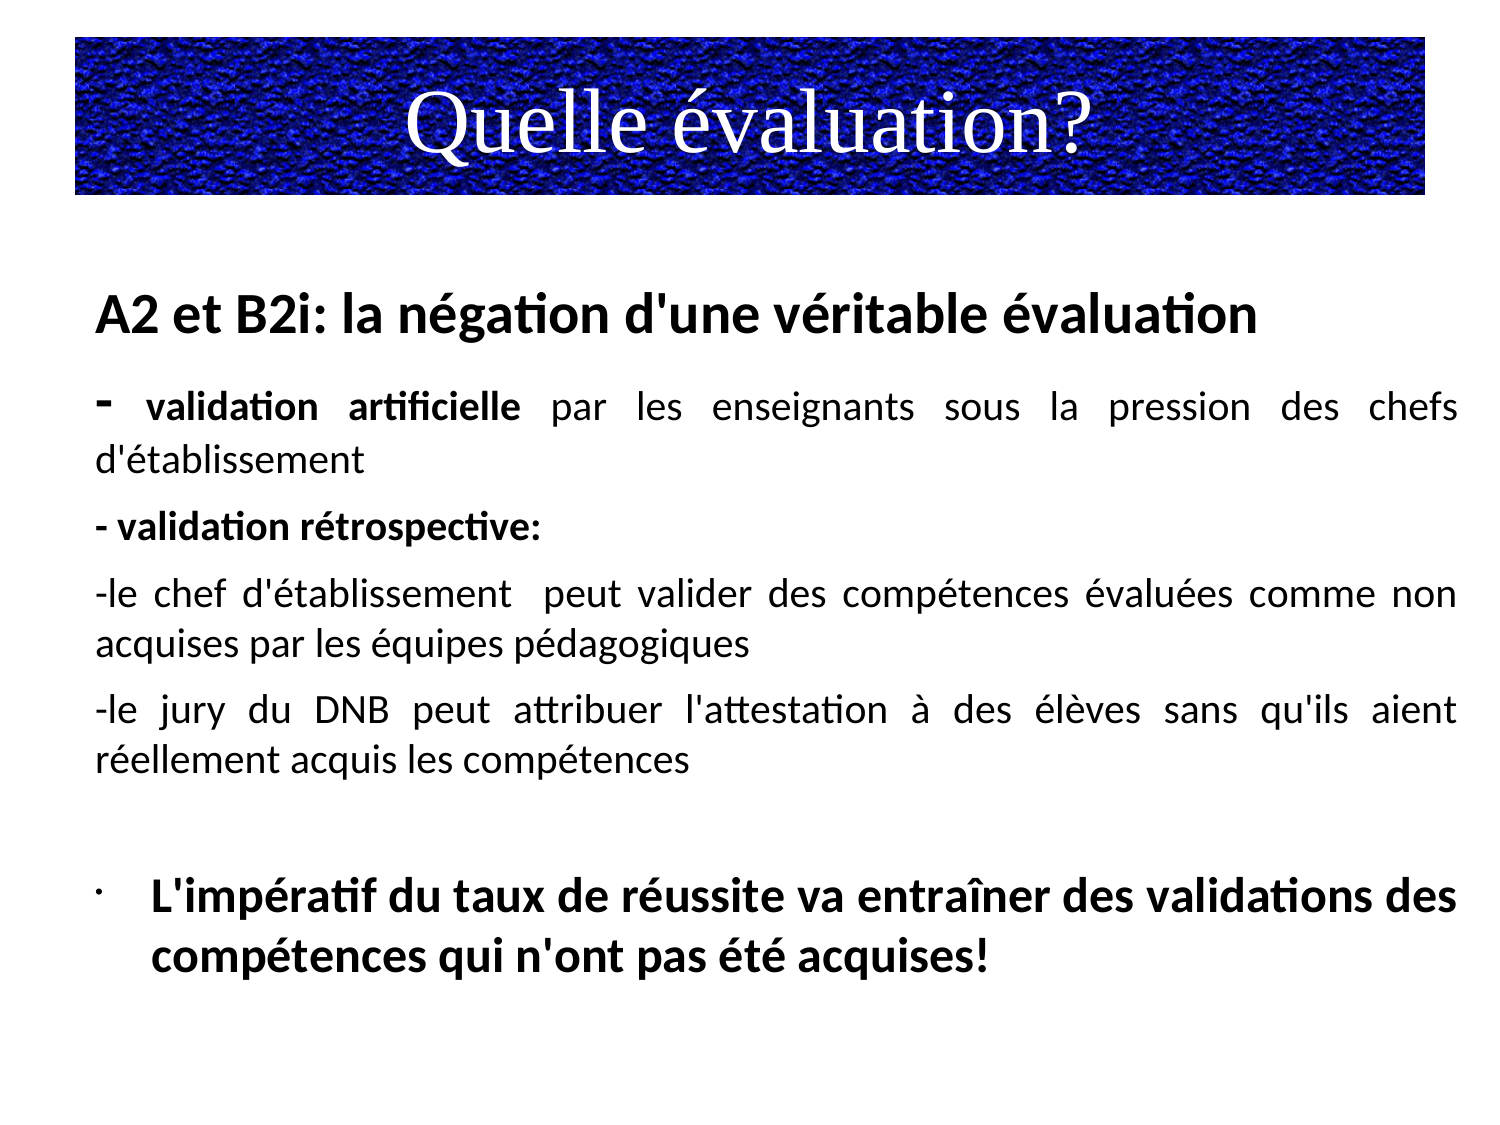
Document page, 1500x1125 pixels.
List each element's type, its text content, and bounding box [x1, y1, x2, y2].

list A2 et B2i: la négation d'une véritable évaluation - validation artificielle par les enseignants sous la pression des chefs d'établissement - validation rétrospective: -le chef d'établissement peut valider des compétences évaluées comme non acquises par les équipes pédagogiques -le jury du DNB peut attribuer l'attestation à des élèves sans qu'ils aient réellement acquis les compétences L'impératif du taux de réussite va entraîner des validations des compétences qui n'ont pas été acquises! [80, 267, 1474, 1099]
title Quelle évaluation? [75, 37, 1425, 195]
